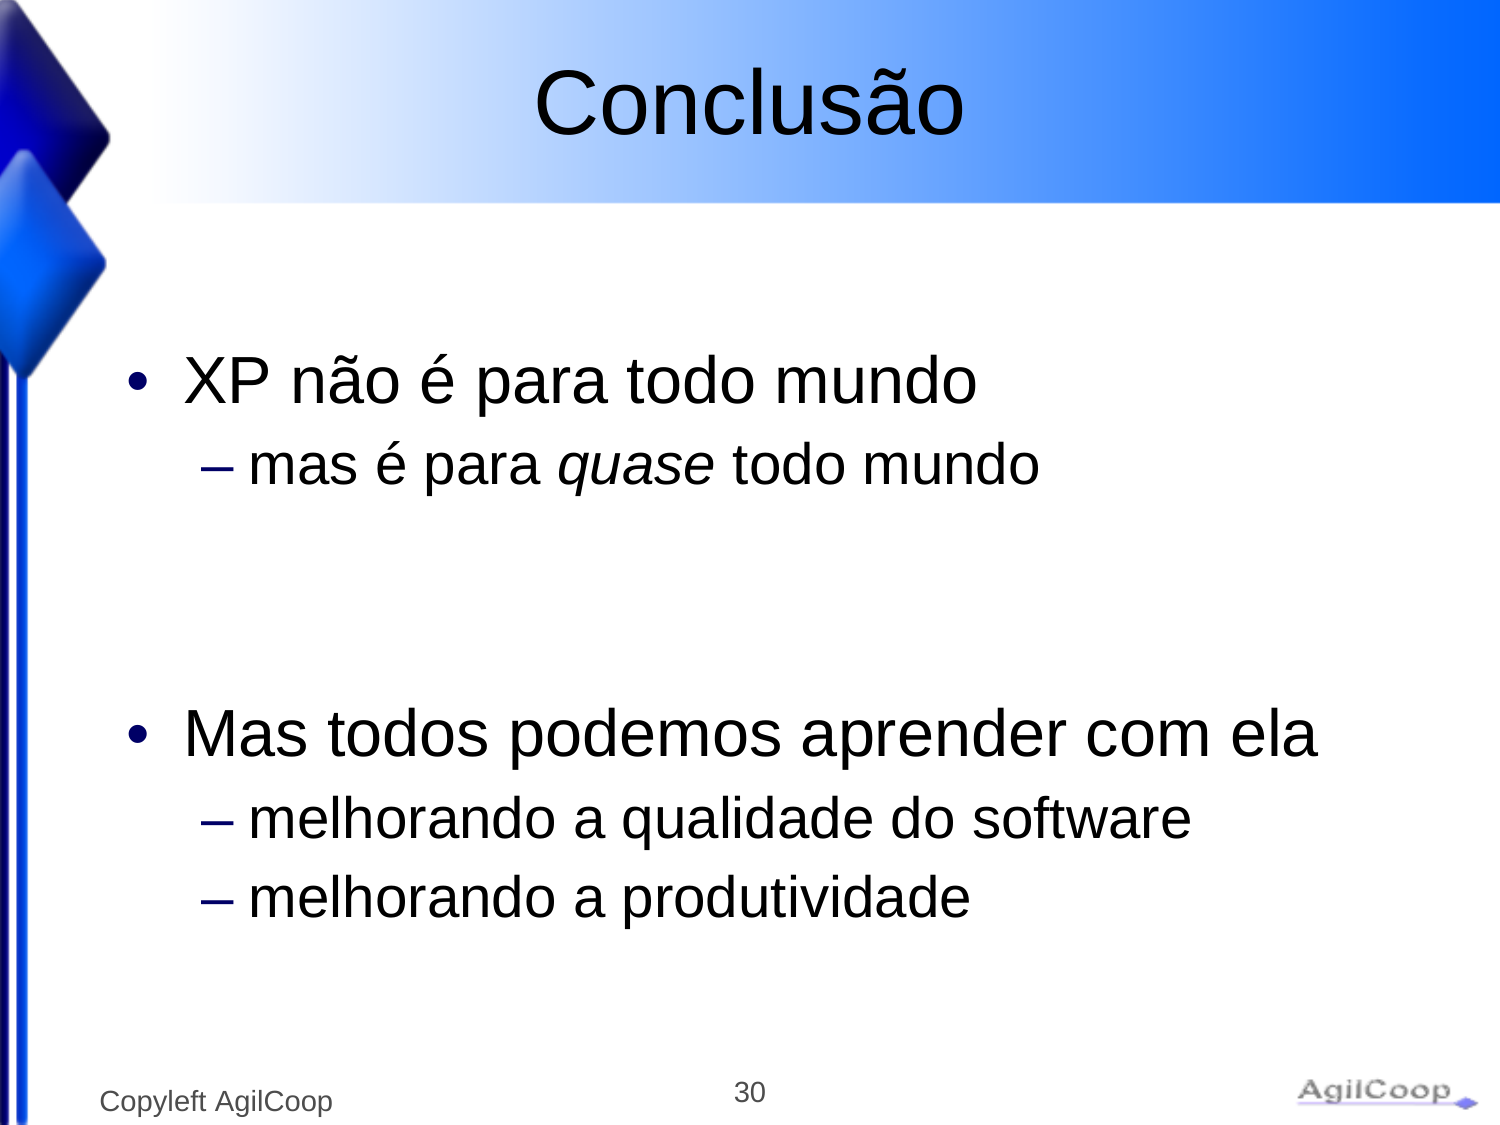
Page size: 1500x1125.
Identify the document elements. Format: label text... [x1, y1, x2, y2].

title Conclusão [75, 8, 1426, 197]
picture [0, 0, 1500, 1125]
list XP não é para todo mundo mas é para quase todo mundo Mas todos podemos aprender com ela melhorando a qualidade do software melhorando a produtividade [112, 243, 1425, 1006]
